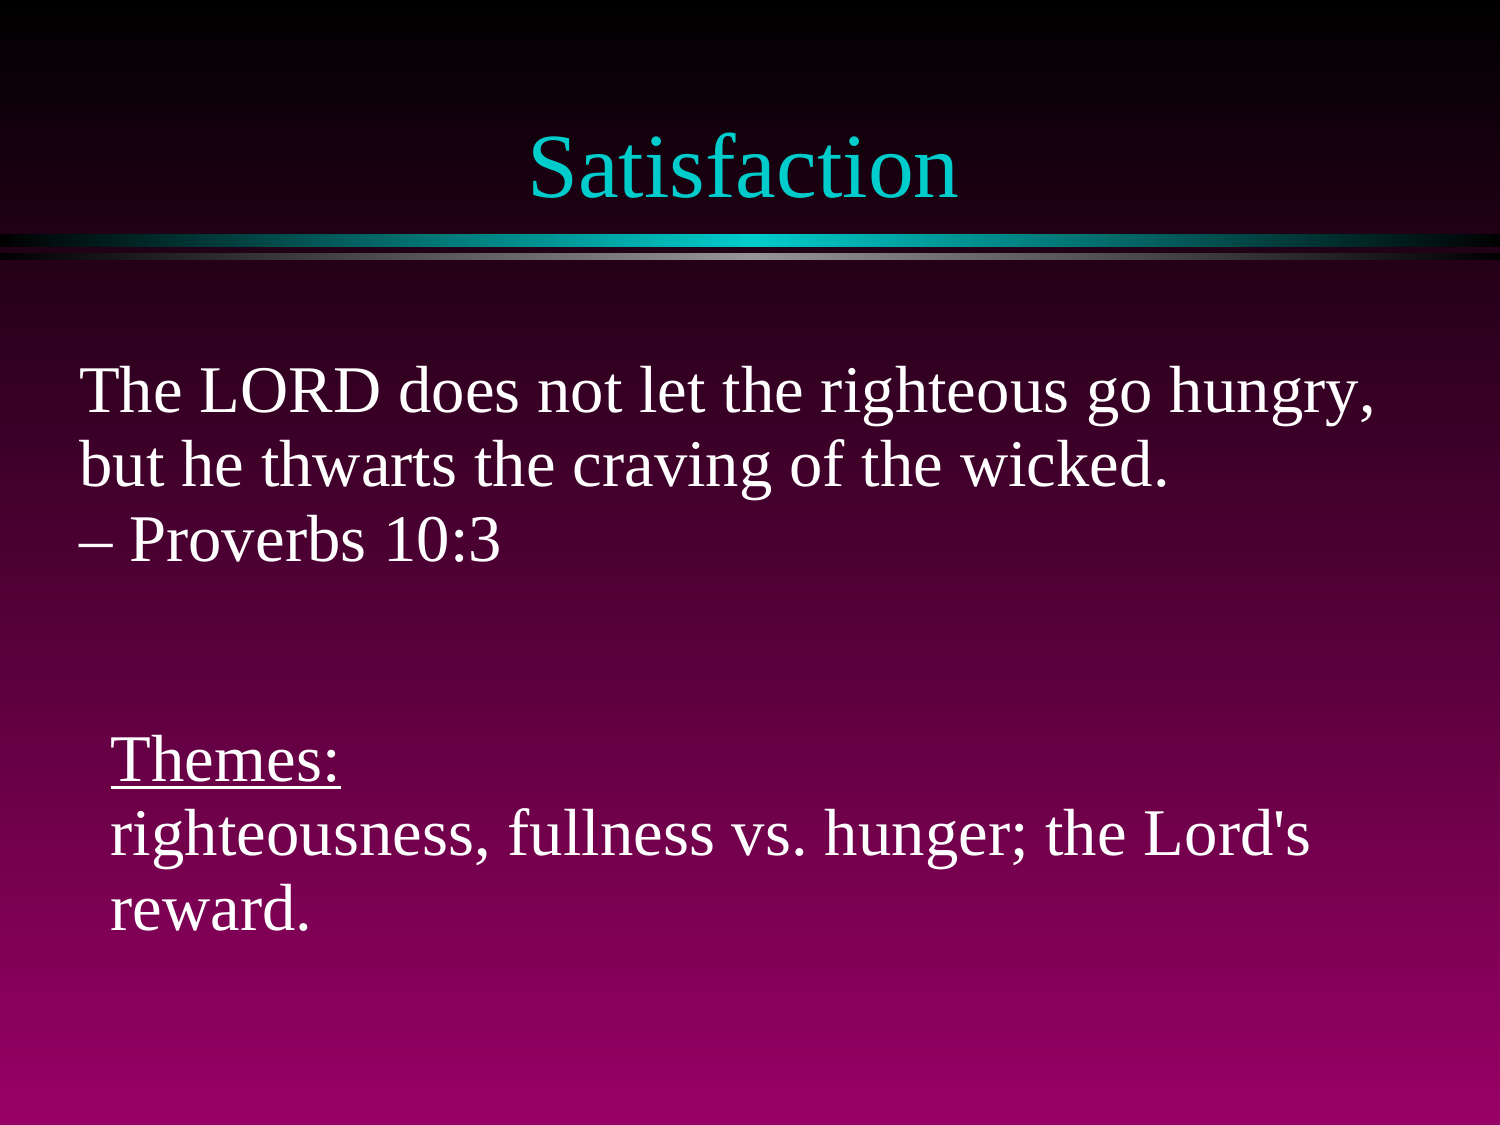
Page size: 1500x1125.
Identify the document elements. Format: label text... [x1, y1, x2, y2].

text_box The LORD does not let the righteous go hungry, but he thwarts the craving of the wicked. – Proverbs 10:3 [64, 346, 1439, 583]
title Satisfaction [99, 37, 1388, 225]
text_box Themes: righteousness, fullness vs. hunger; the Lord's reward. [95, 714, 1438, 1035]
